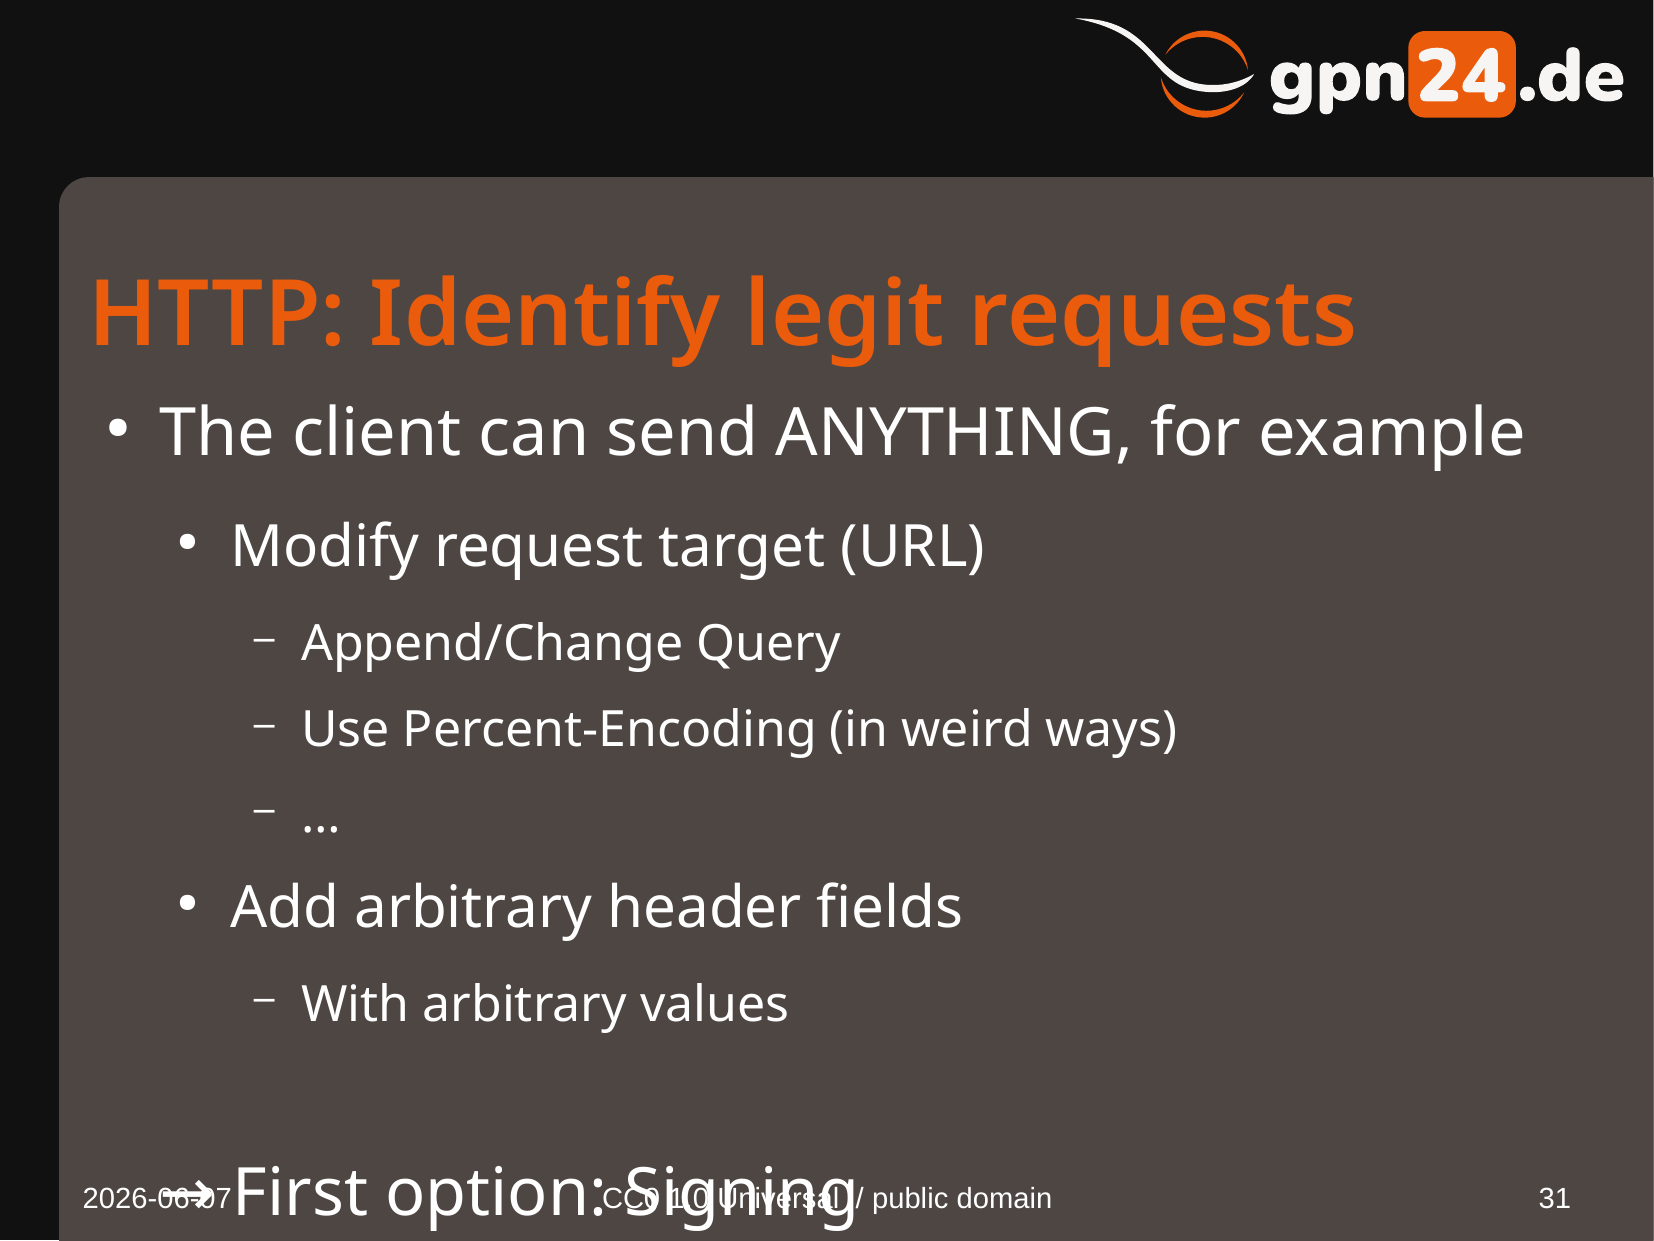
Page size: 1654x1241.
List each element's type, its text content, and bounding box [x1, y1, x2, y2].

title HTTP: Identify legit requests [88, 177, 1577, 383]
list The client can send ANYTHING, for example Modify request target (URL) Append/Change Query Use Percent-Encoding (in weird ways) … Add arbitrary header fields With arbitrary values → First option: Signing [88, 383, 1577, 1228]
